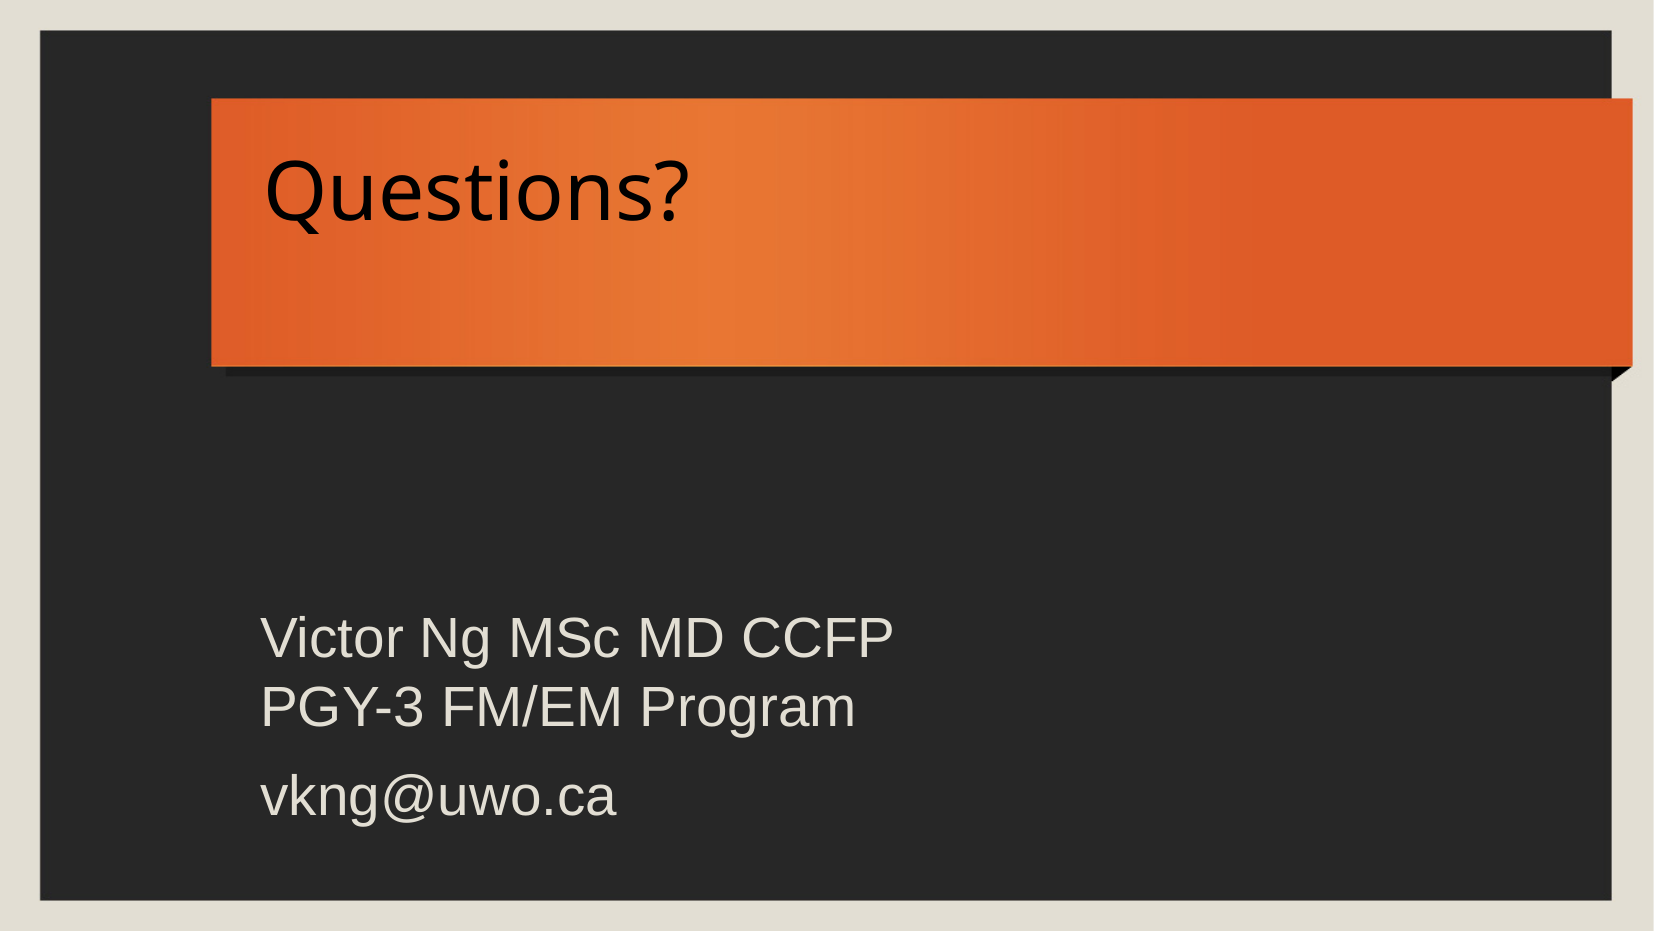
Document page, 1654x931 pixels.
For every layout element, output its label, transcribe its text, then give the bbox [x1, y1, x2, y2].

title Questions? [248, 130, 1654, 245]
picture [0, 0, 1654, 931]
subtitle Victor Ng MSc MD CCFP PGY-3 FM/EM Program vkng@uwo.ca [245, 593, 1403, 837]
